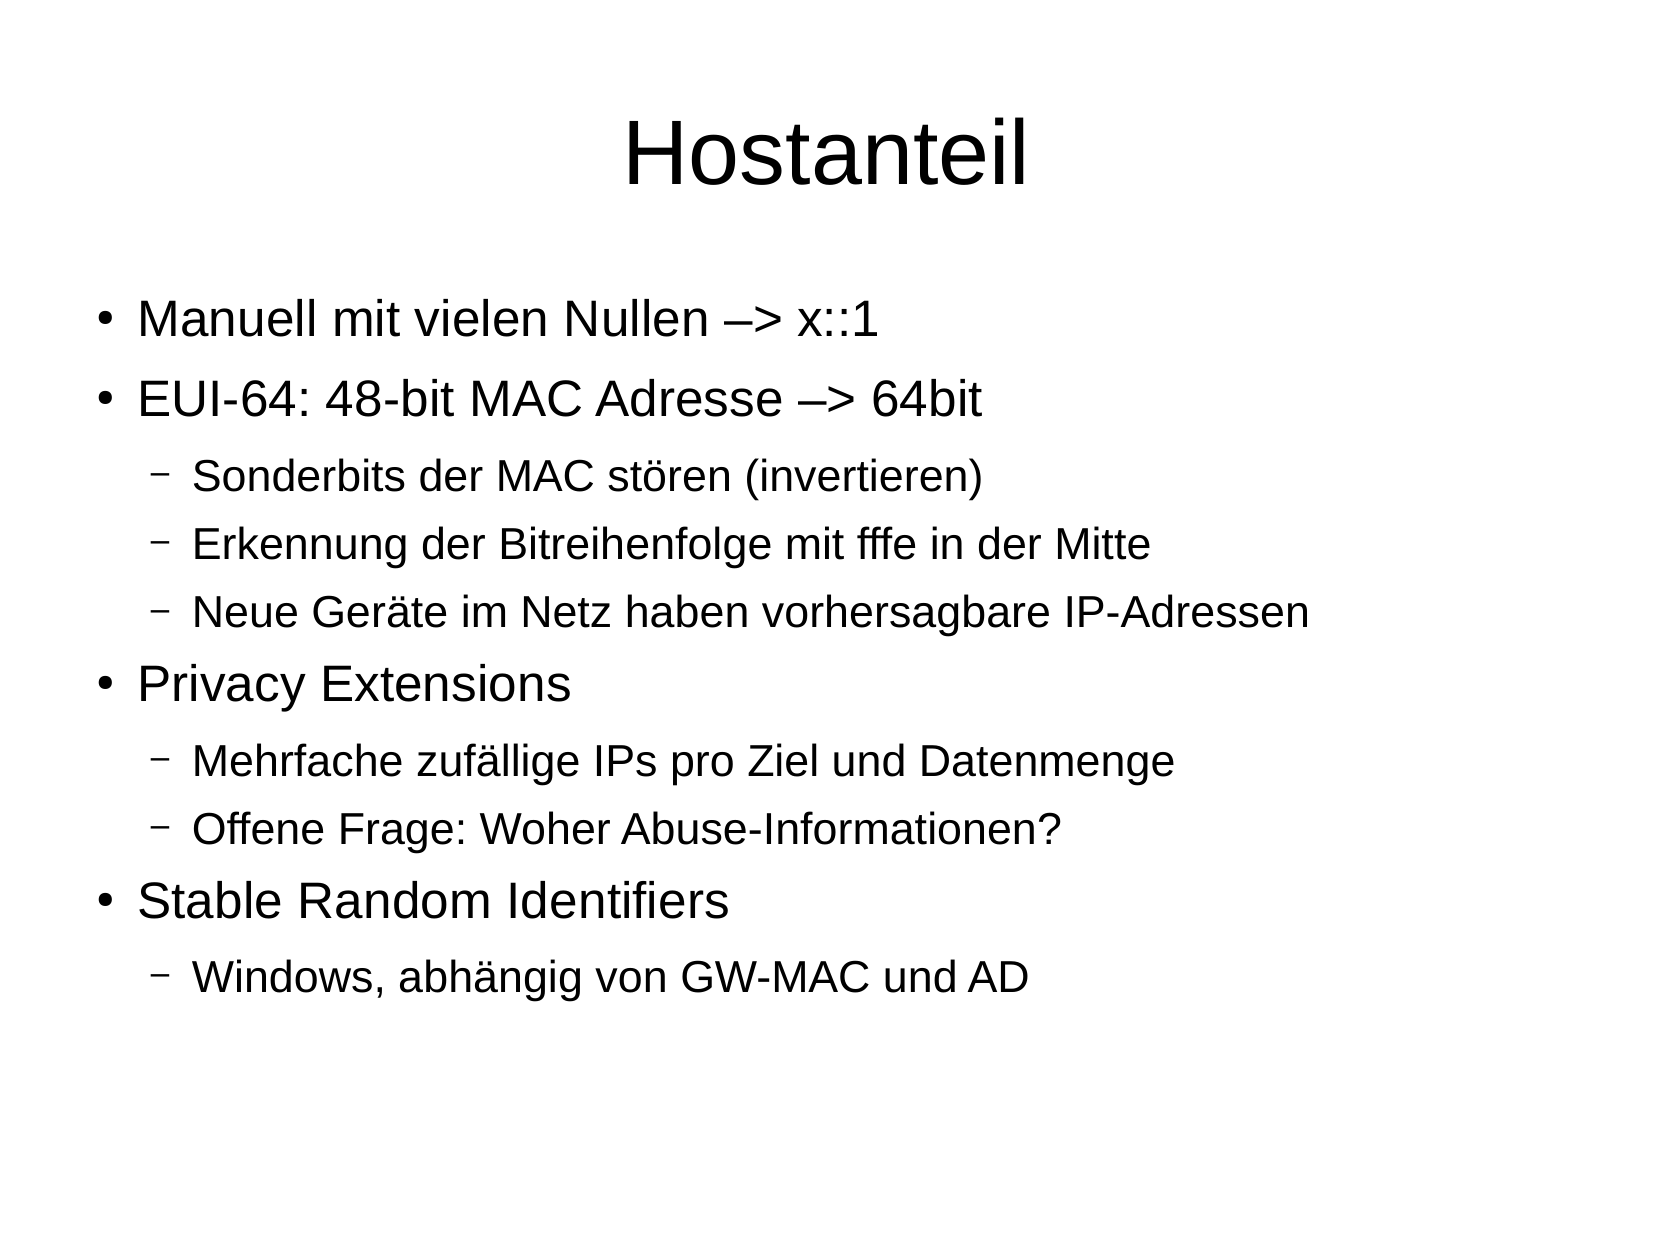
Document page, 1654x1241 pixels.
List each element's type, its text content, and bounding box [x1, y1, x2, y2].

title Hostanteil [82, 49, 1571, 257]
list Manuell mit vielen Nullen –> x::1 EUI-64: 48-bit MAC Adresse –> 64bit Sonderbits der MAC stören (invertieren) Erkennung der Bitreihenfolge mit fffe in der Mitte Neue Geräte im Netz haben vorhersagbare IP-Adressen Privacy Extensions Mehrfache zufällige IPs pro Ziel und Datenmenge Offene Frage: Woher Abuse-Informationen? Stable Random Identifiers Windows, abhängig von GW-MAC und AD [82, 290, 1571, 1010]
